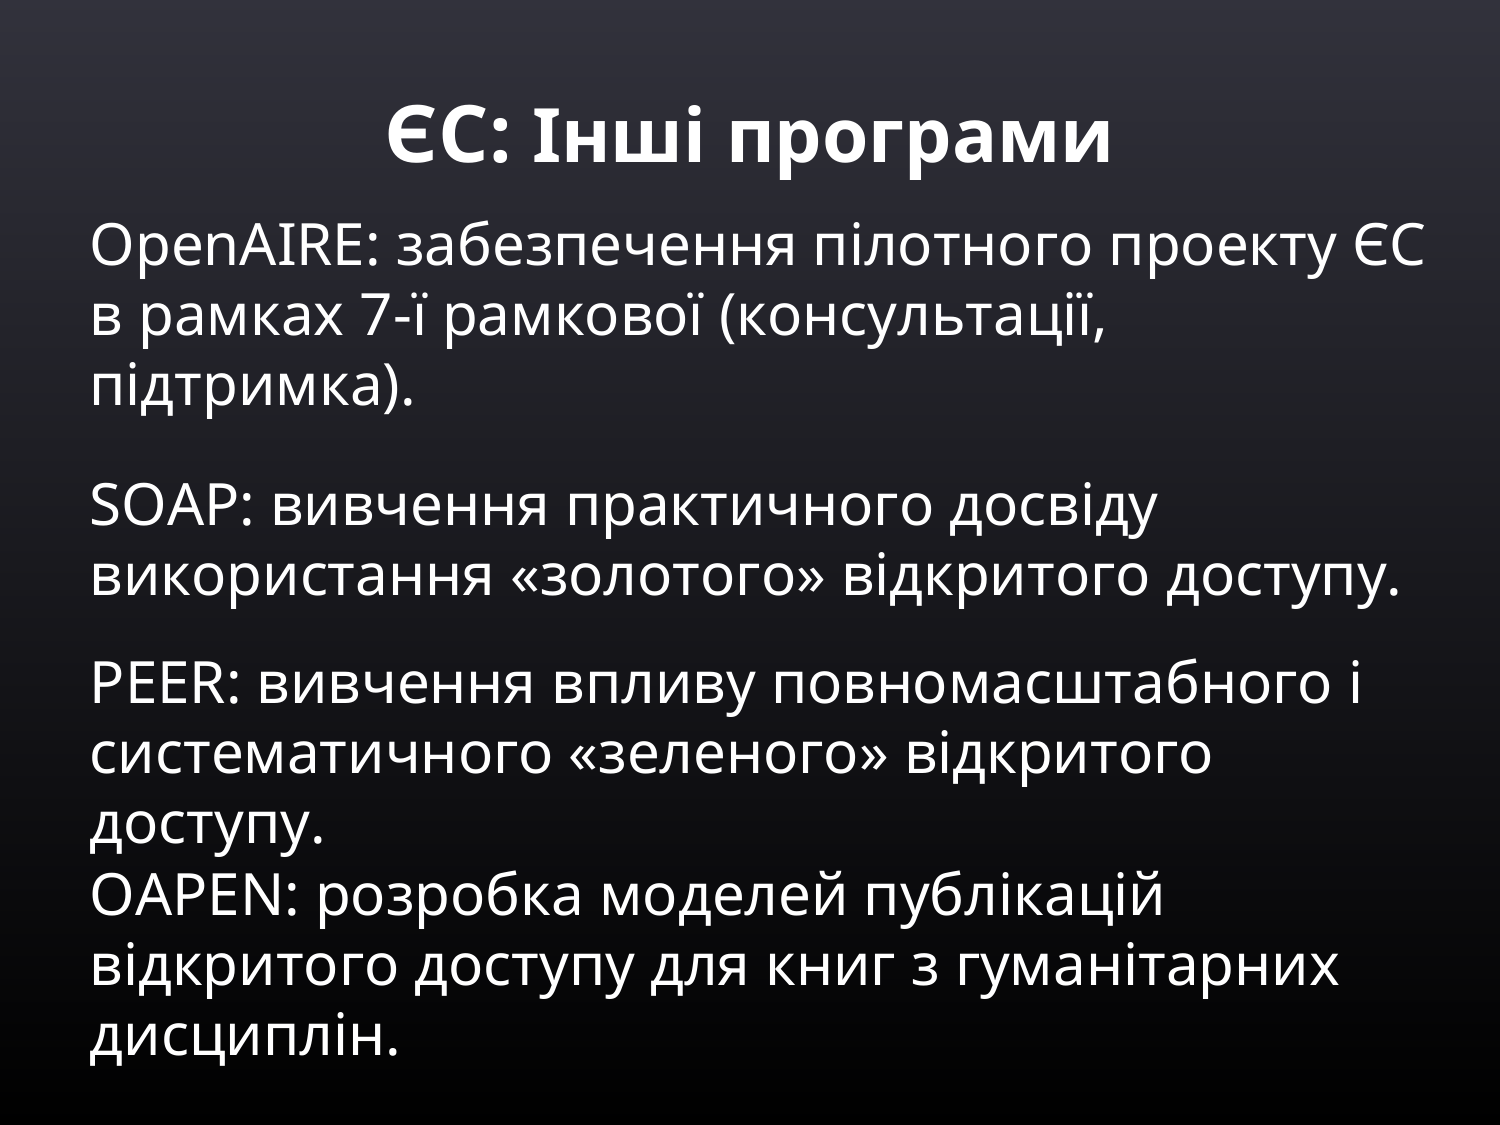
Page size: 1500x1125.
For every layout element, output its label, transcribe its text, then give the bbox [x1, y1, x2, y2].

text_box OAPEN: розробка моделей публікацій відкритого доступу для книг з гуманітарних дисциплін. [74, 887, 1463, 1038]
title ЄС: Інші програми [24, 37, 1476, 225]
text_box SOAP: вивчення практичного досвіду використання «золотого» відкритого доступу. [74, 462, 1463, 613]
text_box OpenAIRE: забезпечення пілотного проекту ЄС в рамках 7-ї рамкової (консультації, підтримка). [74, 237, 1463, 388]
text_box PEER: вивчення впливу повномасштабного і систематичного «зеленого» відкритого доступу. [74, 675, 1463, 826]
